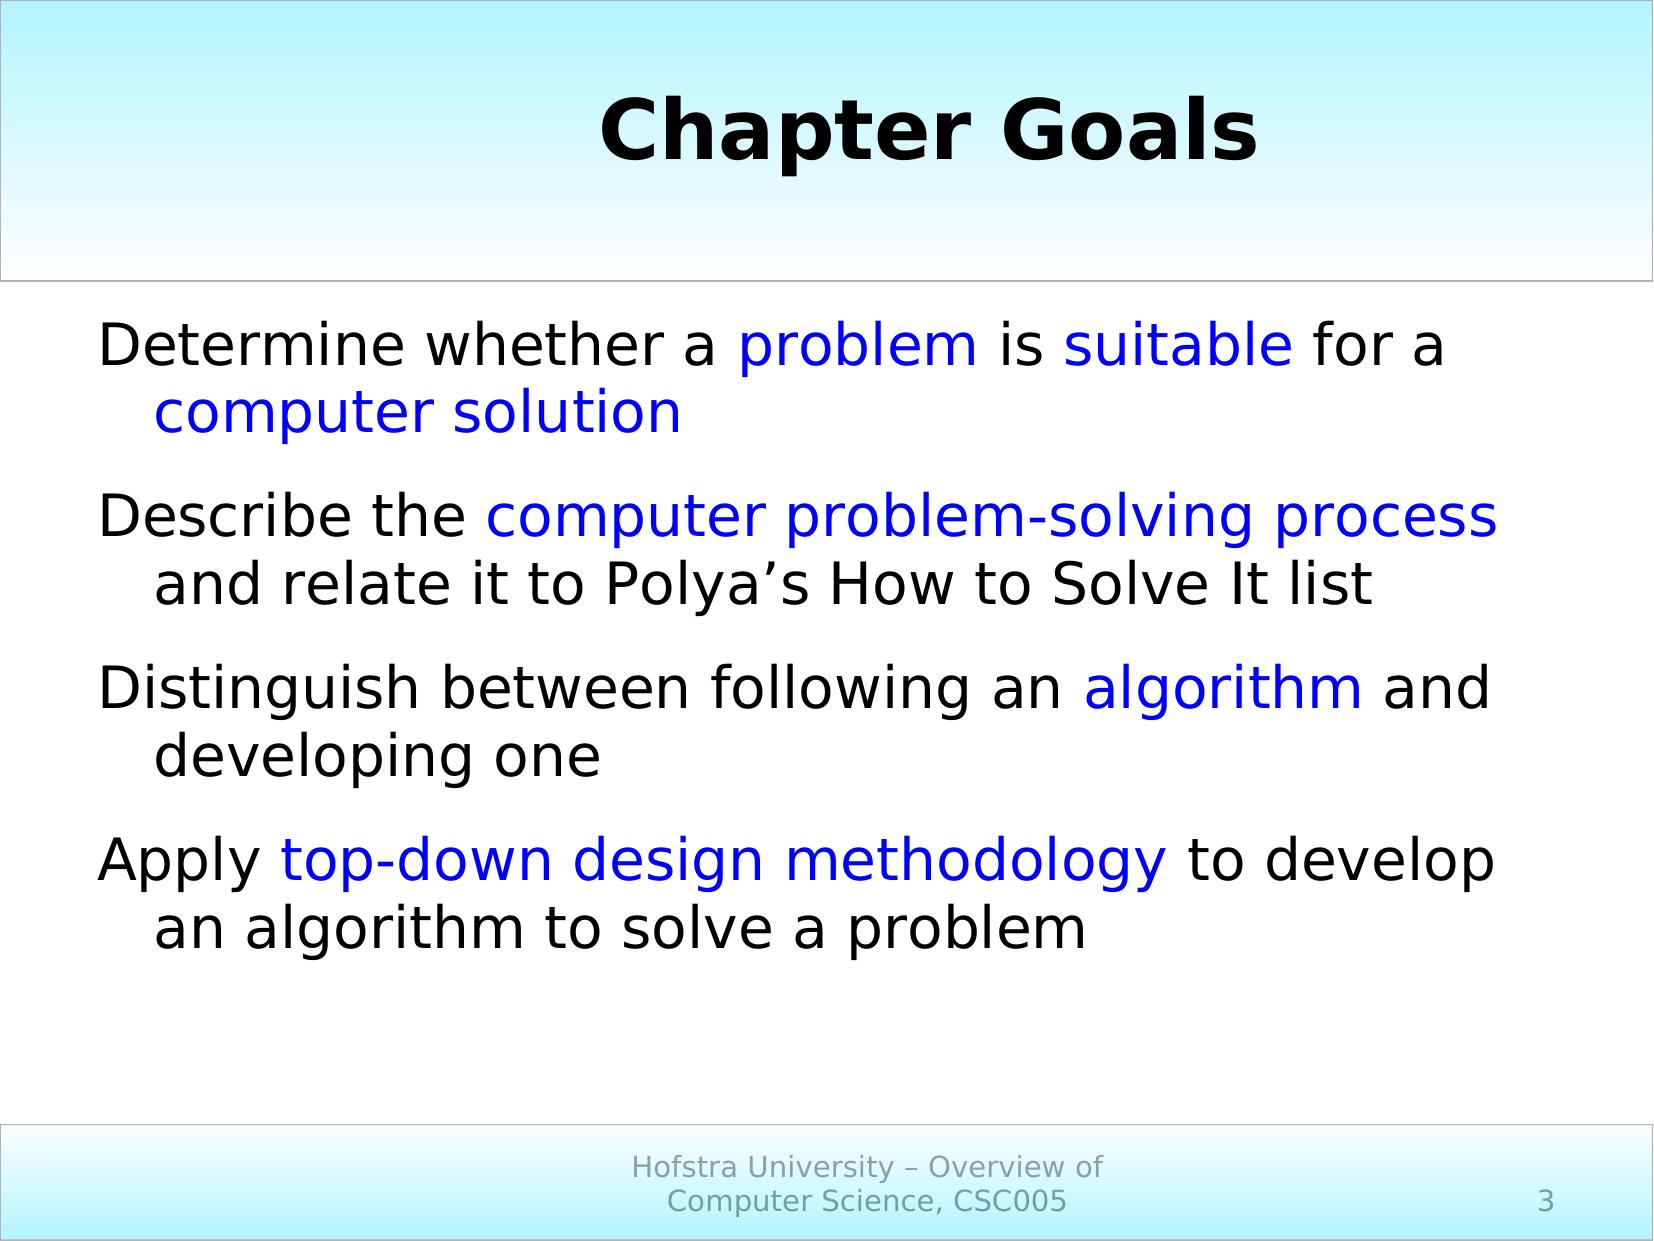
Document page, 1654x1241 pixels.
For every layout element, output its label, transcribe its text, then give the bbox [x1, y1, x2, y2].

list Determine whether a problem is suitable for a computer solution Describe the computer problem-solving process and relate it to Polya’s How to Solve It list Distinguish between following an algorithm and developing one Apply top-down design methodology to develop an algorithm to solve a problem [82, 303, 1571, 1136]
title Chapter Goals [247, 27, 1612, 235]
